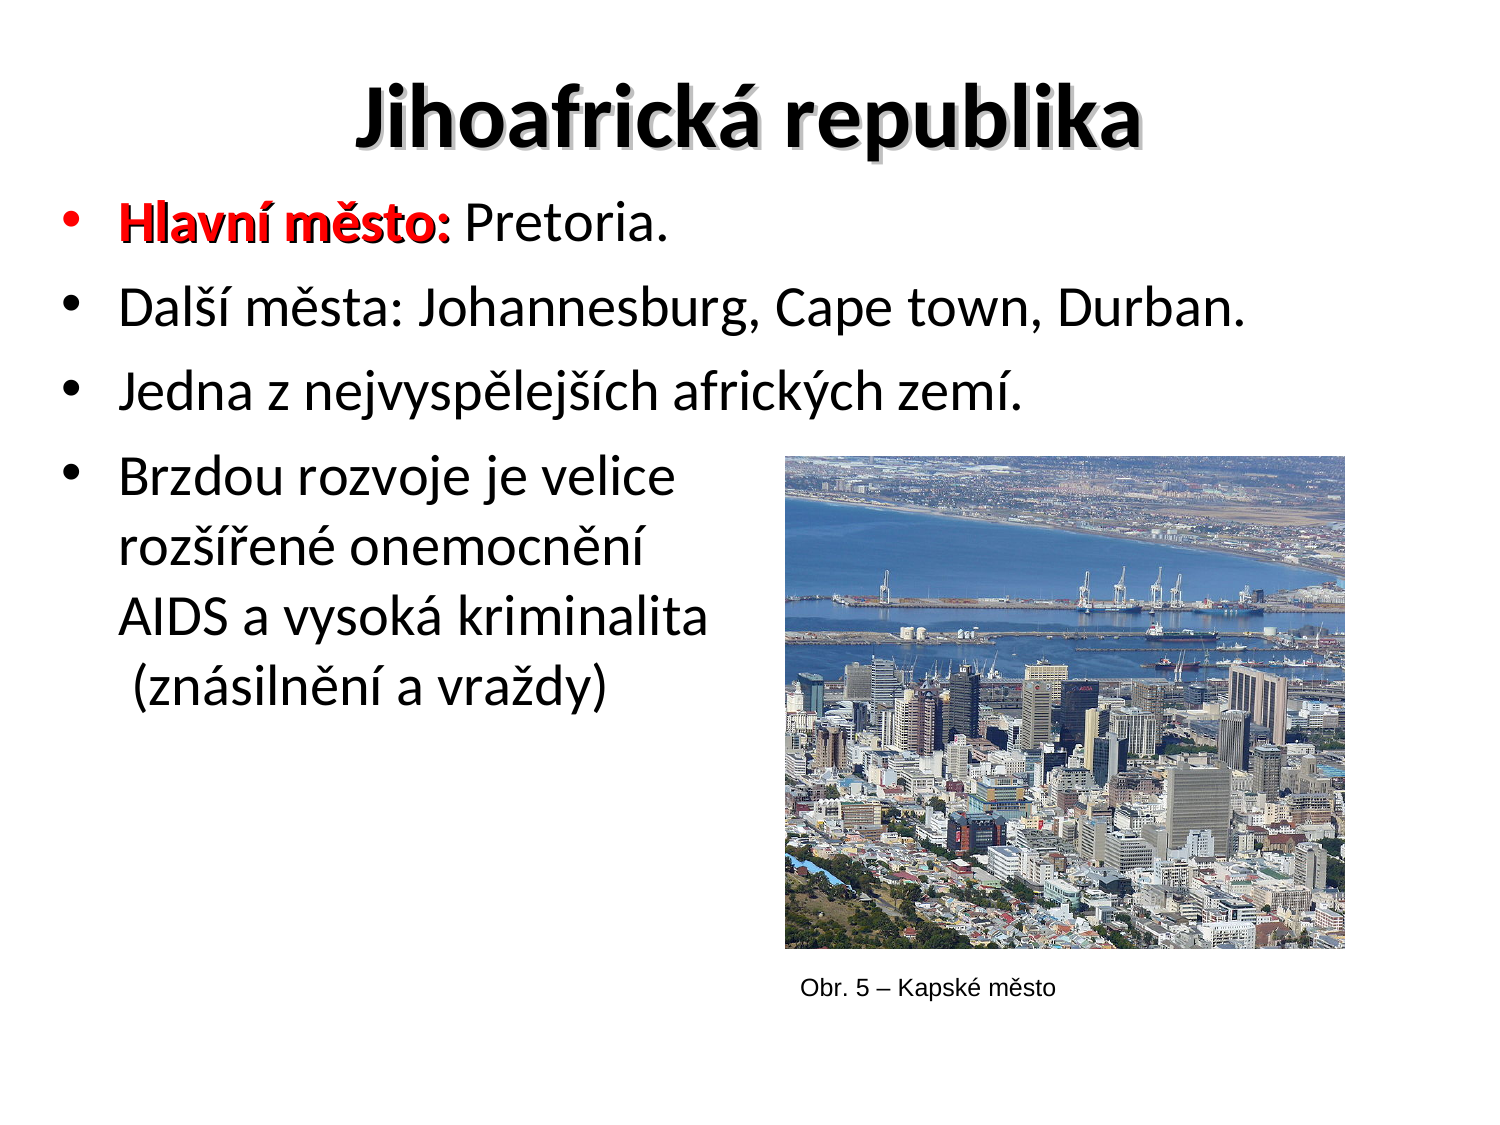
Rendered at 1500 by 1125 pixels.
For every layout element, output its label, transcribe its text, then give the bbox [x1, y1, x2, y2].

list Hlavní město: Pretoria. Další města: Johannesburg, Cape town, Durban. Jedna z nejvyspělejších afrických zemí. Brzdou rozvoje je velice rozšířené onemocnění AIDS a vysoká kriminalita (znásilnění a vraždy) [46, 175, 1306, 918]
title Jihoafrická republika [75, 45, 1426, 176]
text_box Obr. 5 – Kapské město [785, 964, 1208, 1010]
picture [785, 456, 1345, 949]
